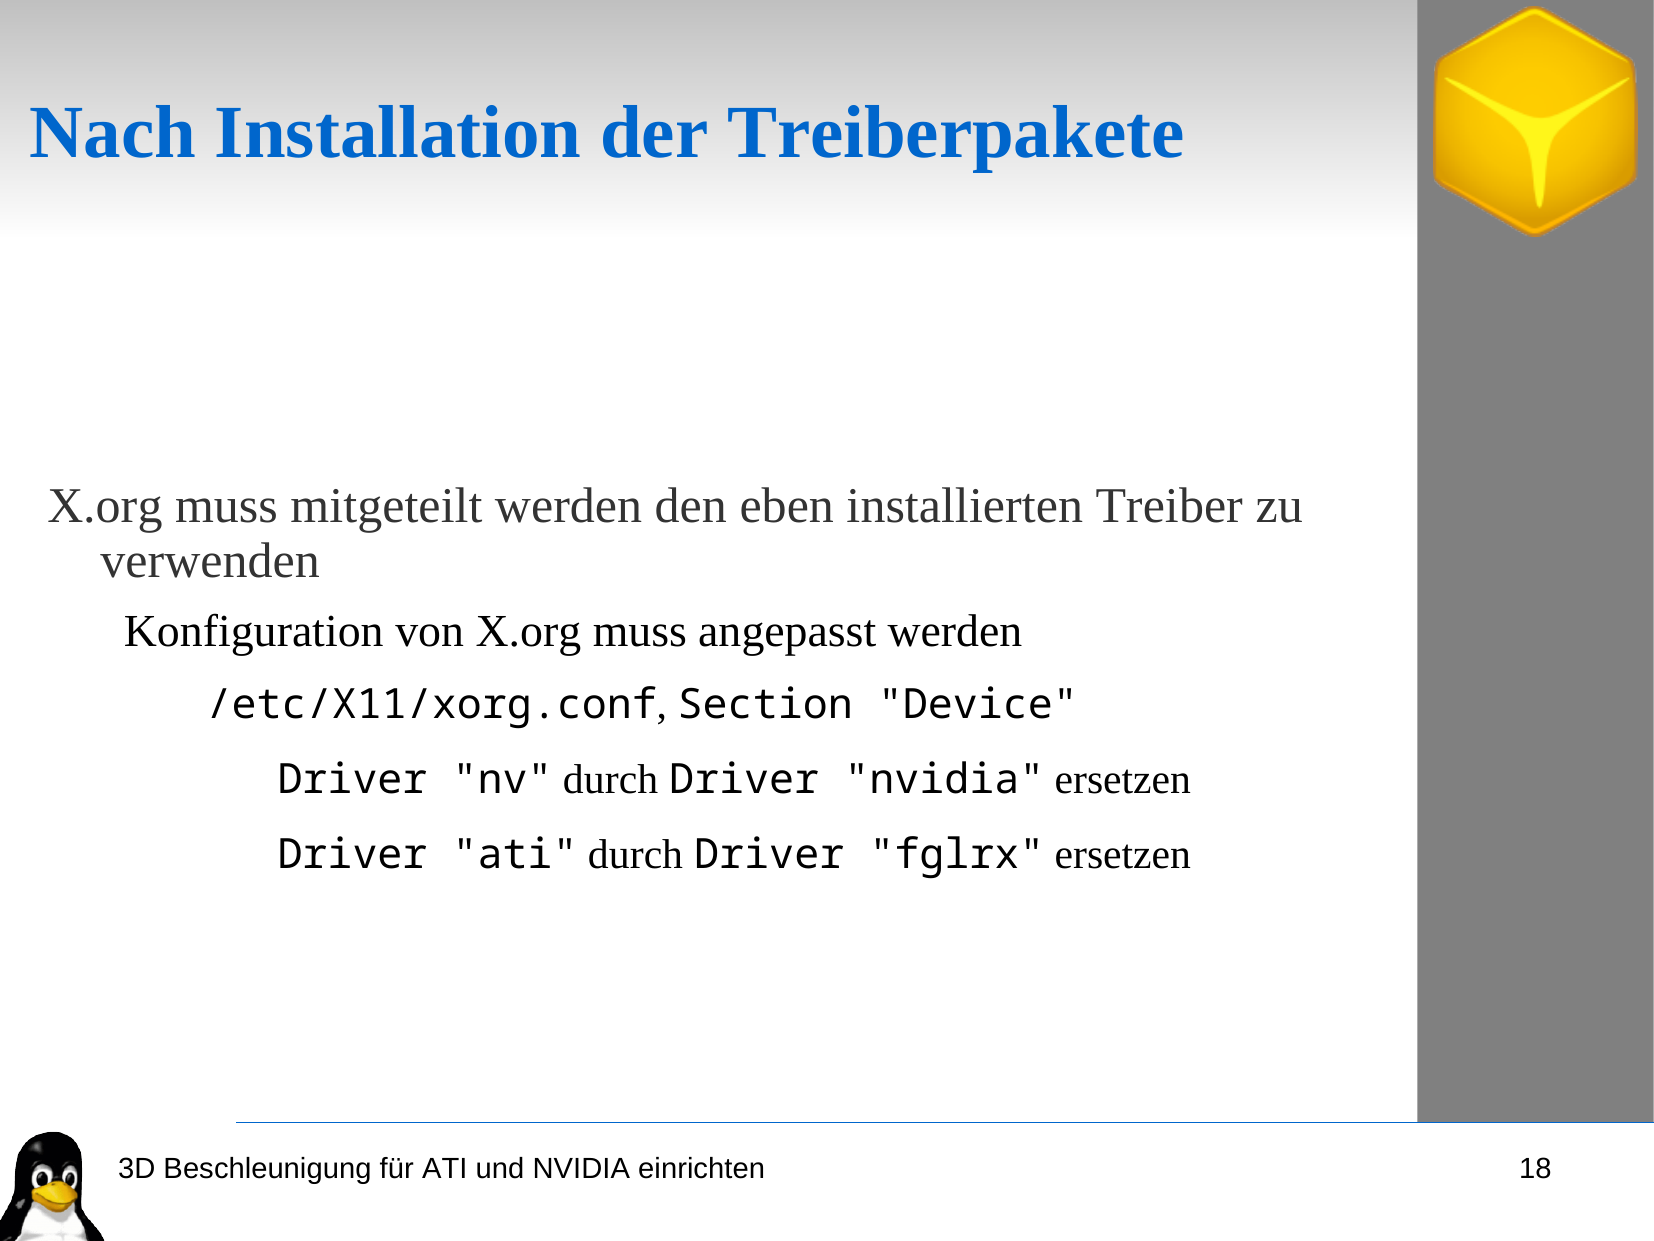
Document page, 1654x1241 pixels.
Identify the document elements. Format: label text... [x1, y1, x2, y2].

picture [139, 1160, 148, 1176]
picture [0, 1121, 148, 1241]
title Nach Installation der Treiberpakete [29, 29, 1388, 237]
list X.org muss mitgeteilt werden den eben installierten Treiber zu verwenden Konfiguration von X.org muss angepasst werden /etc/X11/xorg.conf, Section "Device" Driver "nv" durch Driver "nvidia" ersetzen Driver "ati" durch Driver "fglrx" ersetzen [29, 265, 1388, 1093]
picture [1433, 6, 1638, 237]
